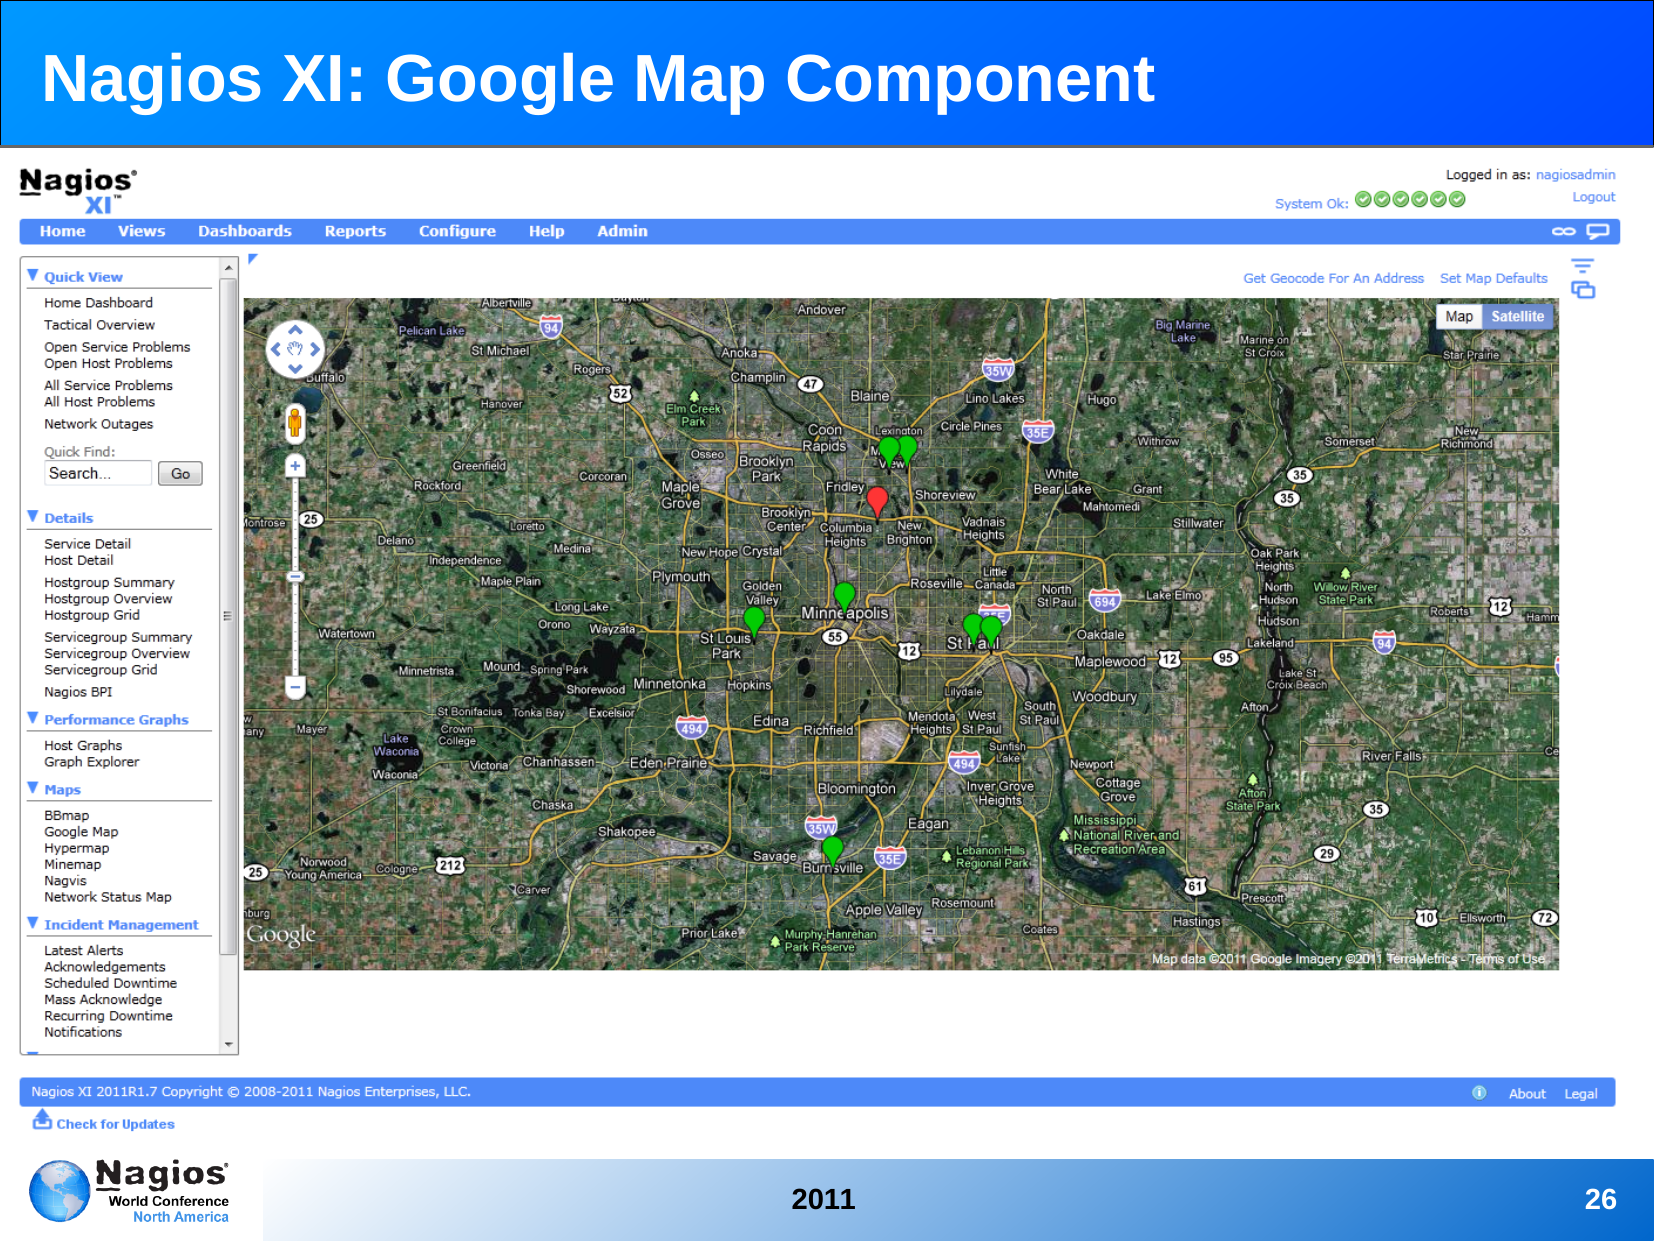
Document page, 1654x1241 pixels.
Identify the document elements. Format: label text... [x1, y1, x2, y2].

picture [29, 1159, 229, 1235]
picture [15, 163, 1625, 1137]
title Nagios XI: Google Map Component [41, 29, 1576, 127]
